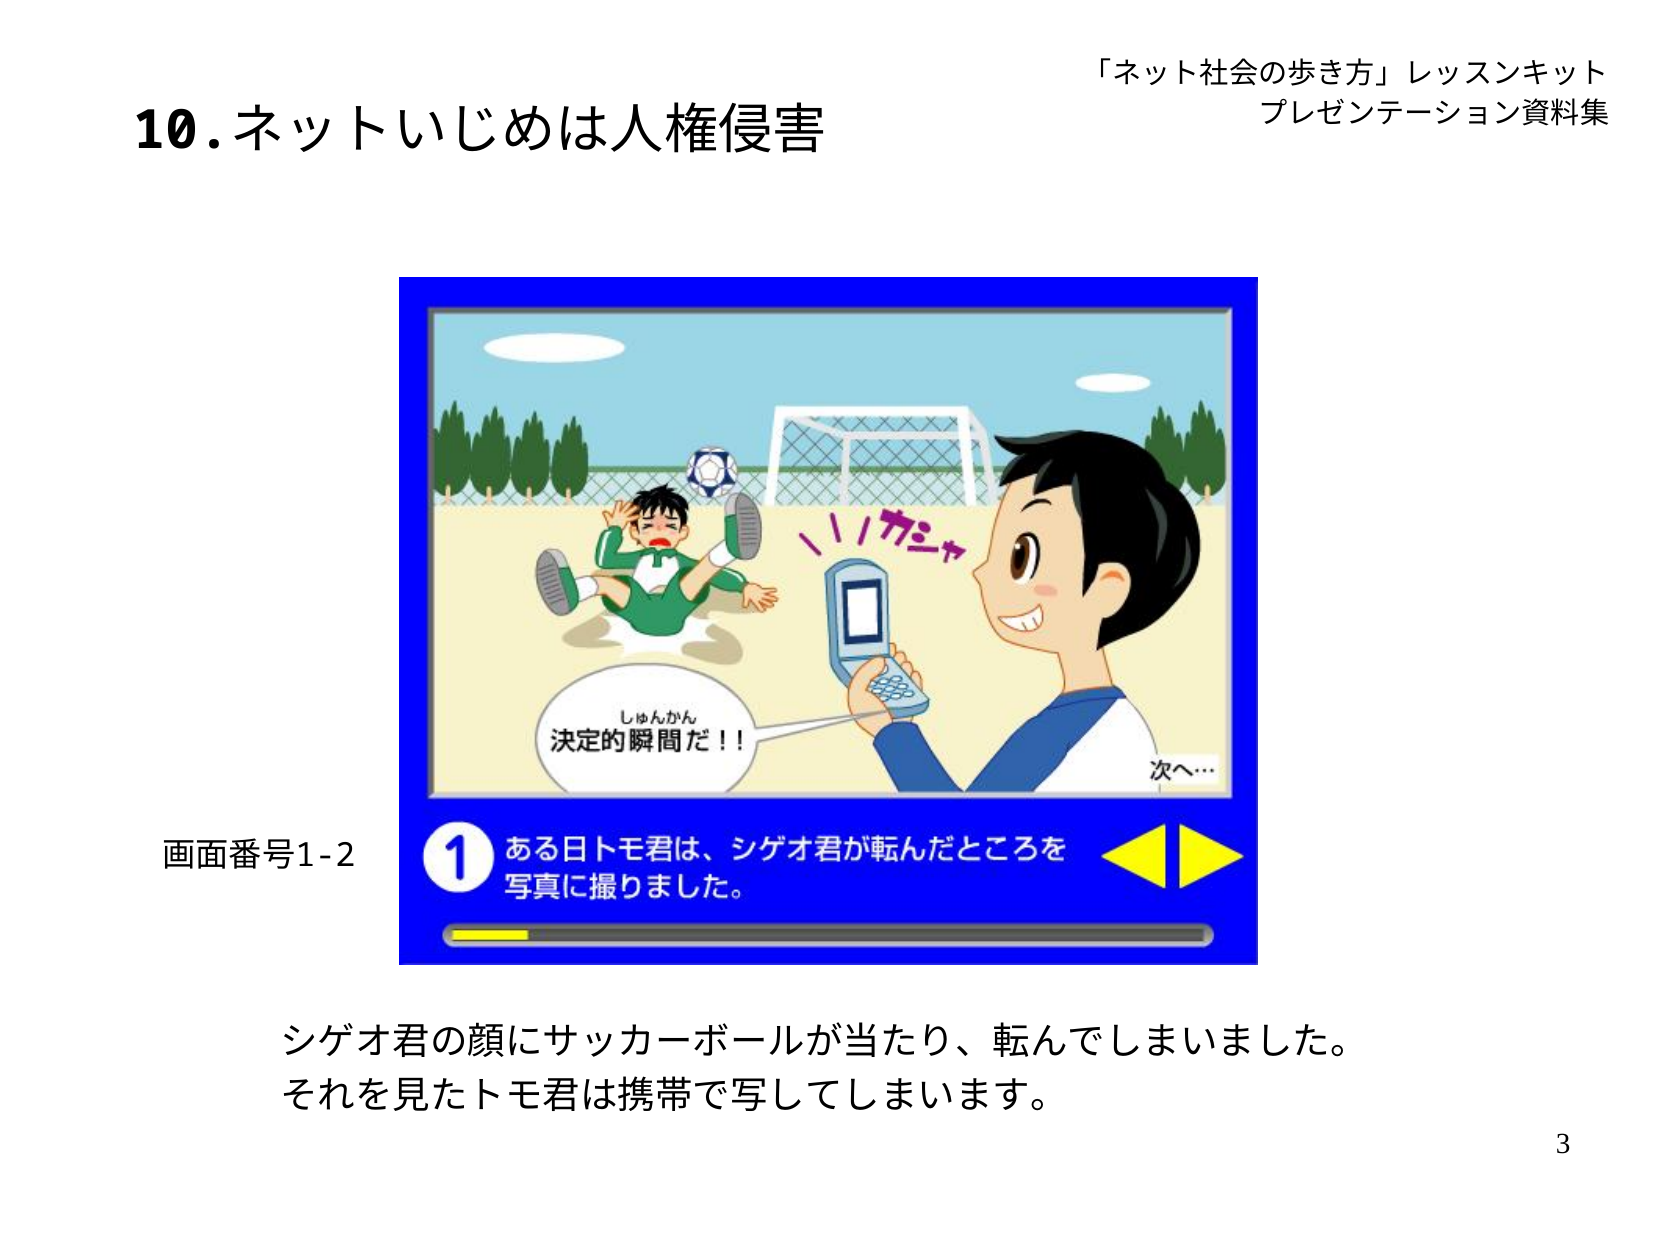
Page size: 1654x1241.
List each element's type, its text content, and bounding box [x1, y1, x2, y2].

text_box 画面番号1-2 [147, 826, 384, 882]
text_box 10.ネットいじめは人権侵害 [118, 88, 1093, 169]
text_box シゲオ君の顔にサッカーボールが当たり、転んでしまいました。 それを見たトモ君は携帯で写してしまいます。 [265, 1003, 1646, 1128]
picture [399, 277, 1258, 965]
text_box 「ネット社会の歩き方」レッスンキット プレゼンテーション資料集 [1062, 44, 1625, 139]
